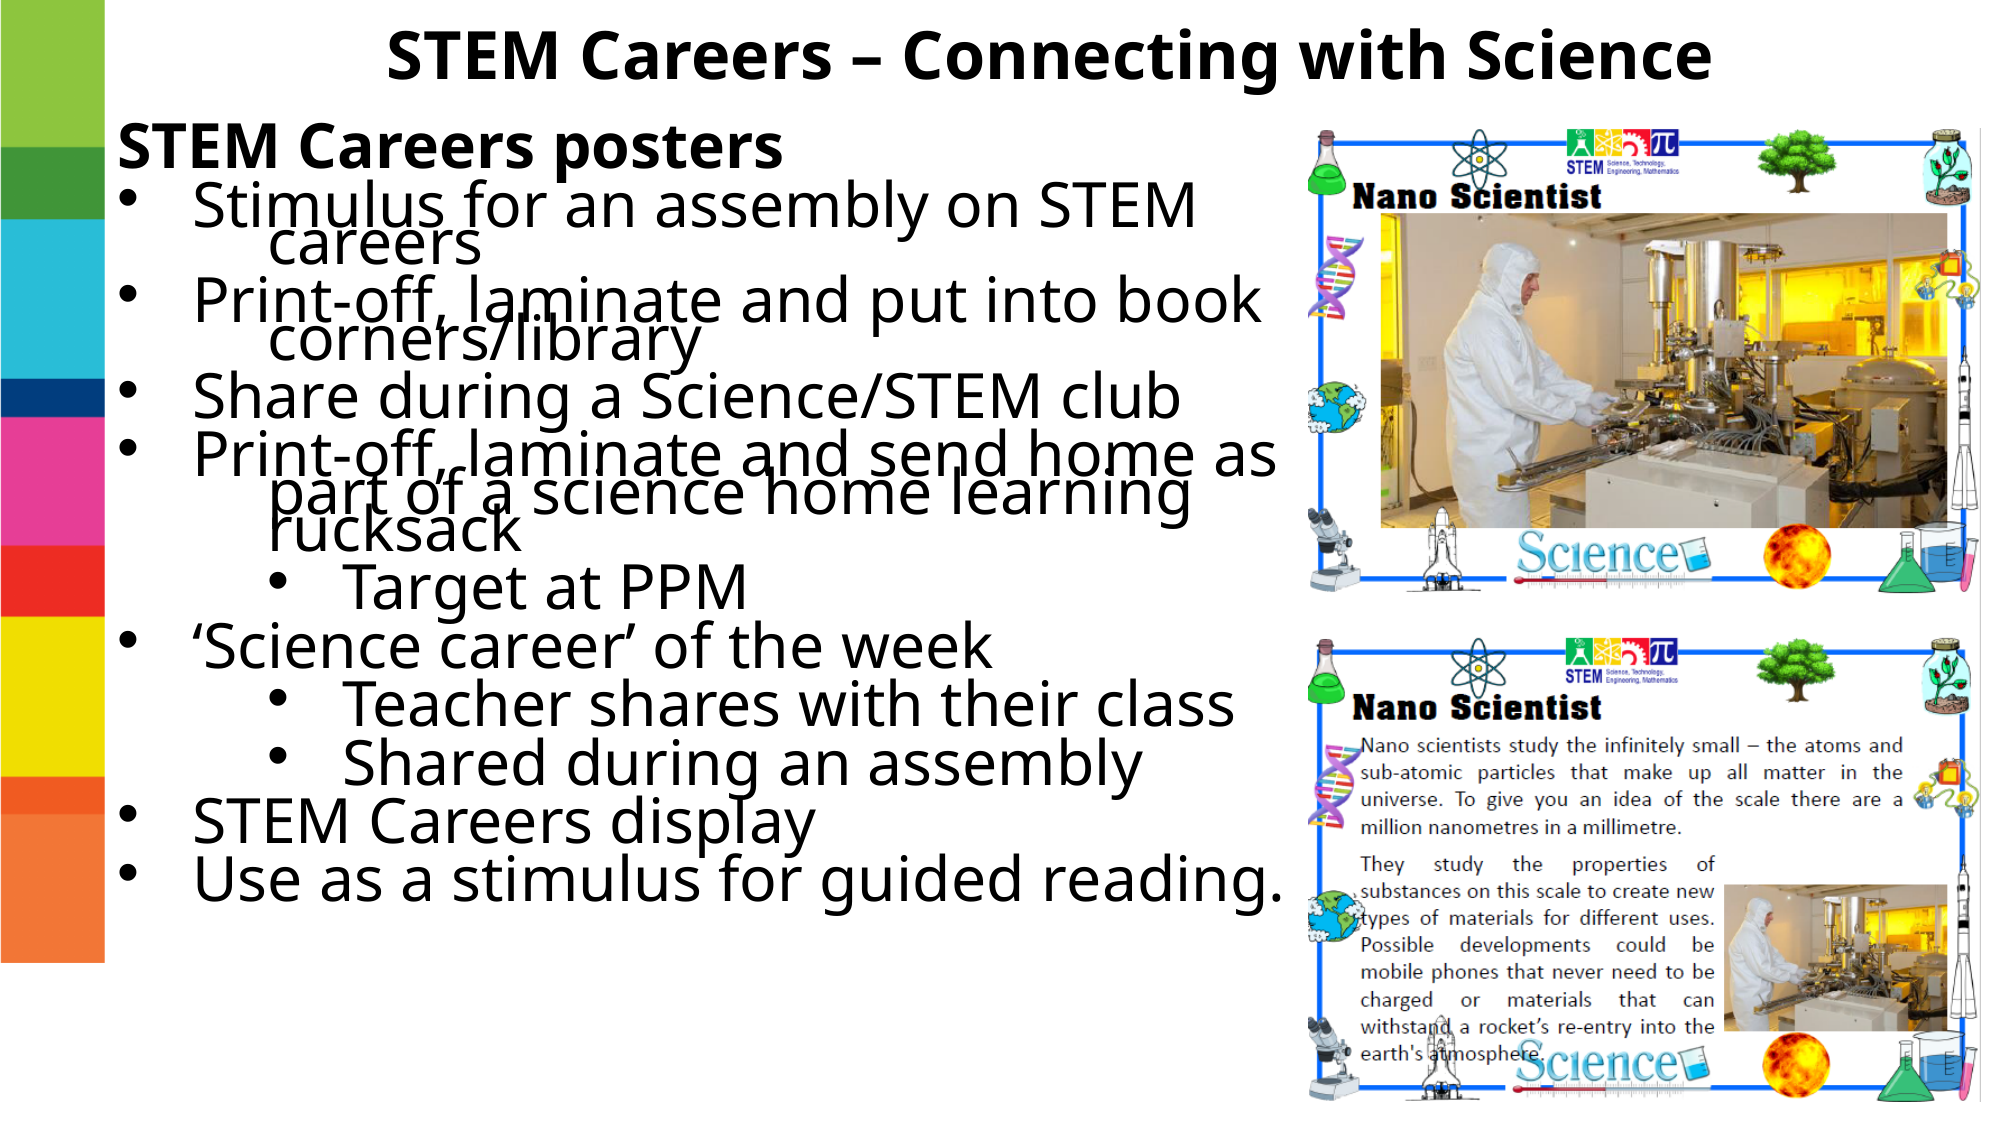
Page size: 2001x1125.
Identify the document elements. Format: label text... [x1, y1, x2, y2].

text_box STEM Careers posters Stimulus for an assembly on STEM careers Print-off, laminate and put into book corners/library Share during a Science/STEM club Print-off, laminate and send home as part of a science home learning rucksack Target at PPM ‘Science career’ of the week Teacher shares with their class Shared during an assembly STEM Careers display Use as a stimulus for guided reading. [102, 131, 1308, 1011]
text_box STEM Careers – Connecting with Science [102, 14, 2000, 233]
picture [1308, 128, 1981, 1102]
